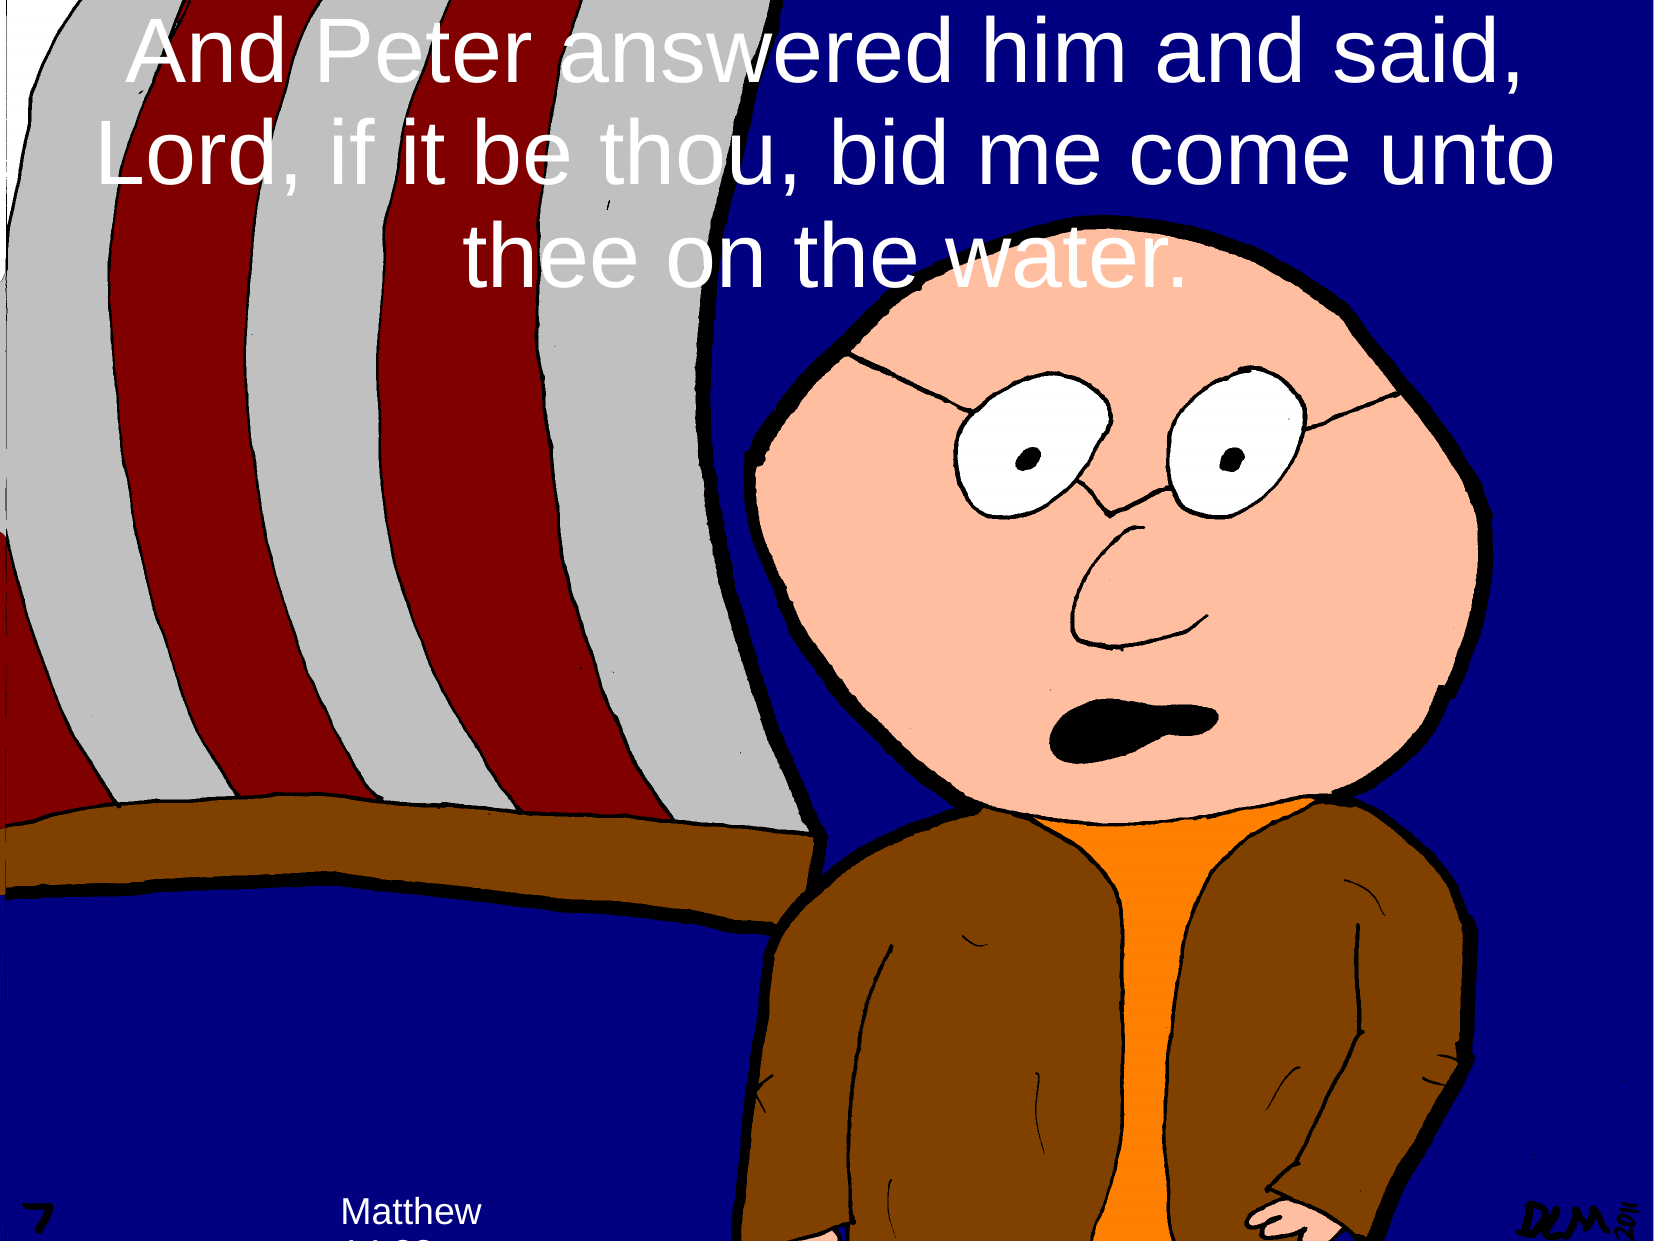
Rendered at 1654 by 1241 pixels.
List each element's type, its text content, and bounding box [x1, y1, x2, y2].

picture [0, 0, 1654, 1241]
title And Peter answered him and said, Lord, if it be thou, bid me come unto thee on the water. [82, 0, 1571, 307]
text_box Matthew 14:28 [325, 1183, 601, 1241]
